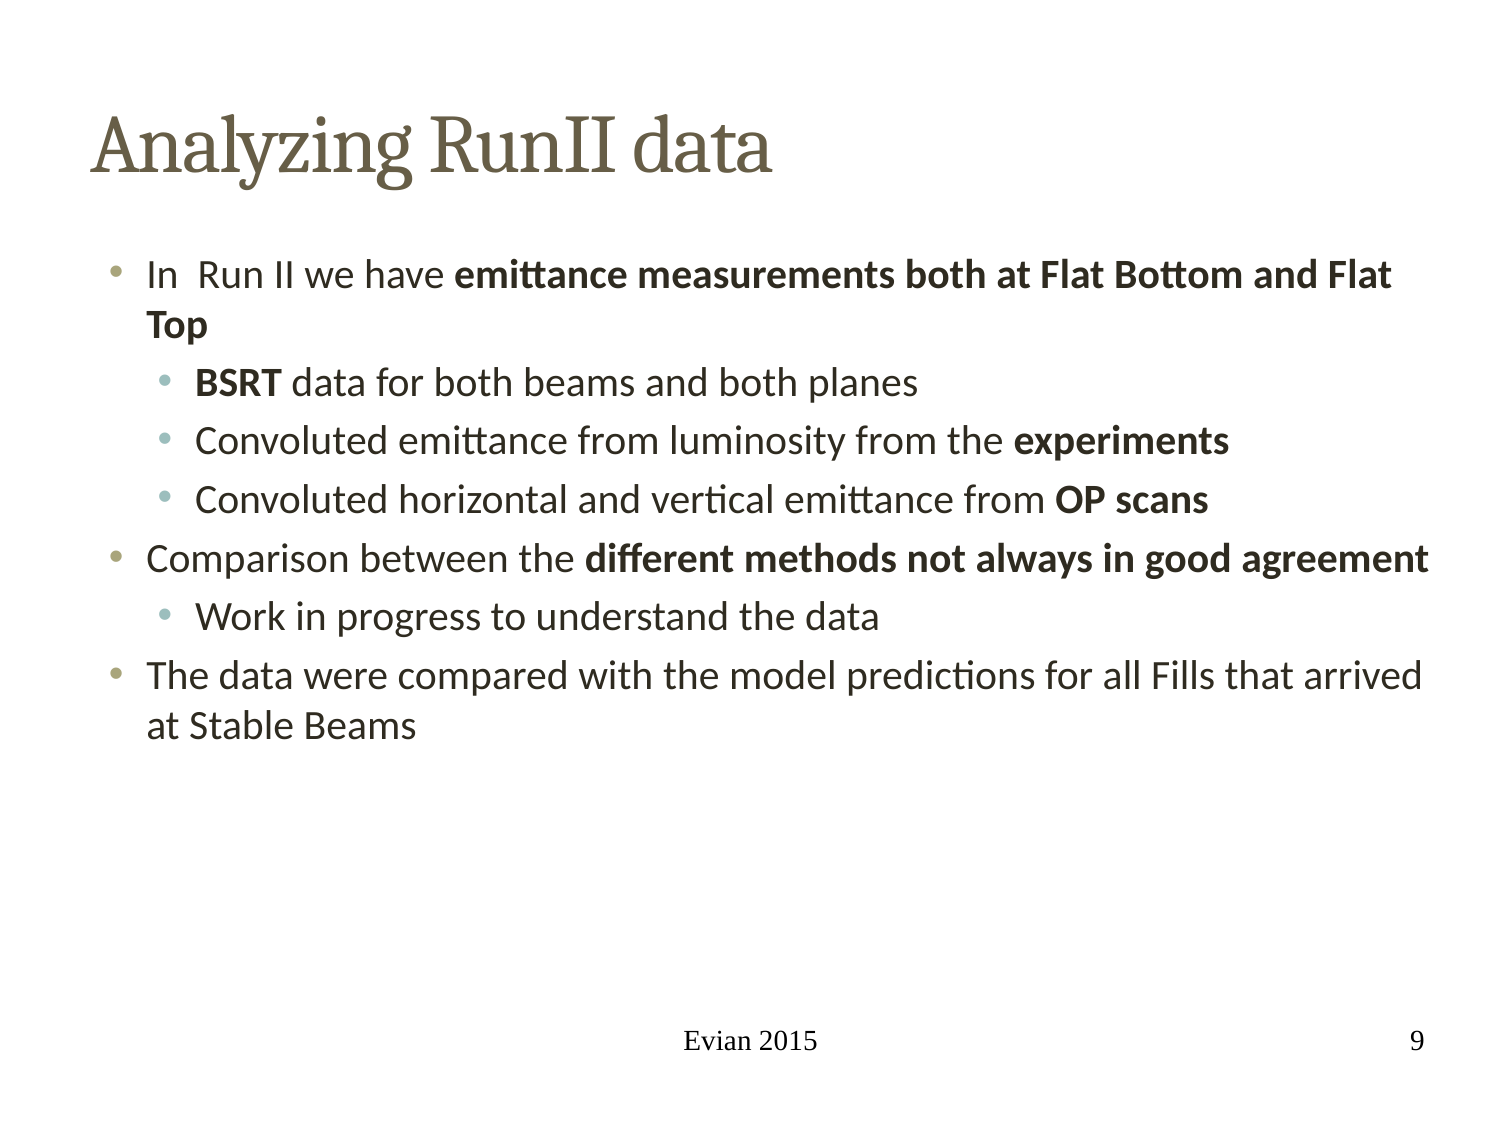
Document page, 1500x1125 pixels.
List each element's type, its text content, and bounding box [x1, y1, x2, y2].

title Analyzing RunII data [75, 45, 1325, 233]
list In Run II we have emittance measurements both at Flat Bottom and Flat Top BSRT data for both beams and both planes Convoluted emittance from luminosity from the experiments Convoluted horizontal and vertical emittance from OP scans Comparison between the different methods not always in good agreement Work in progress to understand the data The data were compared with the model predictions for all Fills that arrived at Stable Beams [75, 238, 1456, 987]
